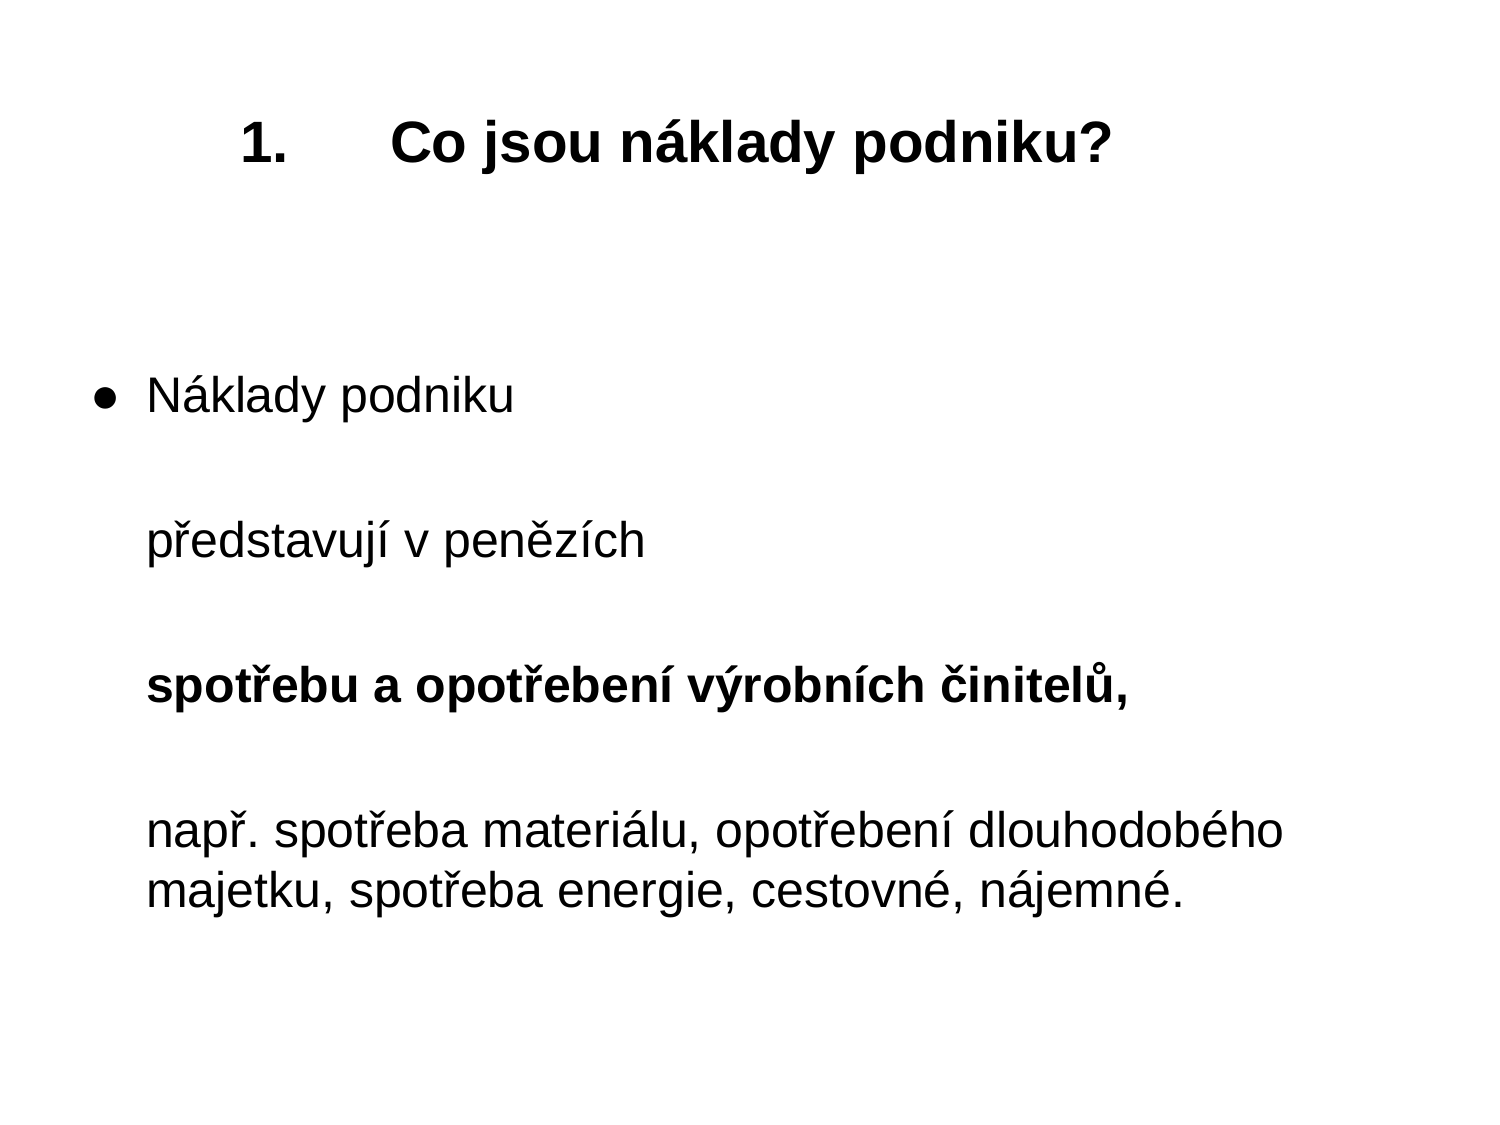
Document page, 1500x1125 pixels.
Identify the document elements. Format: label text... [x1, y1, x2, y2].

title 1. Co jsou náklady podniku? [75, 45, 1426, 233]
list ● Náklady podniku představují v penězích spotřebu a opotřebení výrobních činitelů, např. spotřeba materiálu, opotřebení dlouhodobého majetku, spotřeba energie, cestovné, nájemné. [75, 262, 1426, 1006]
